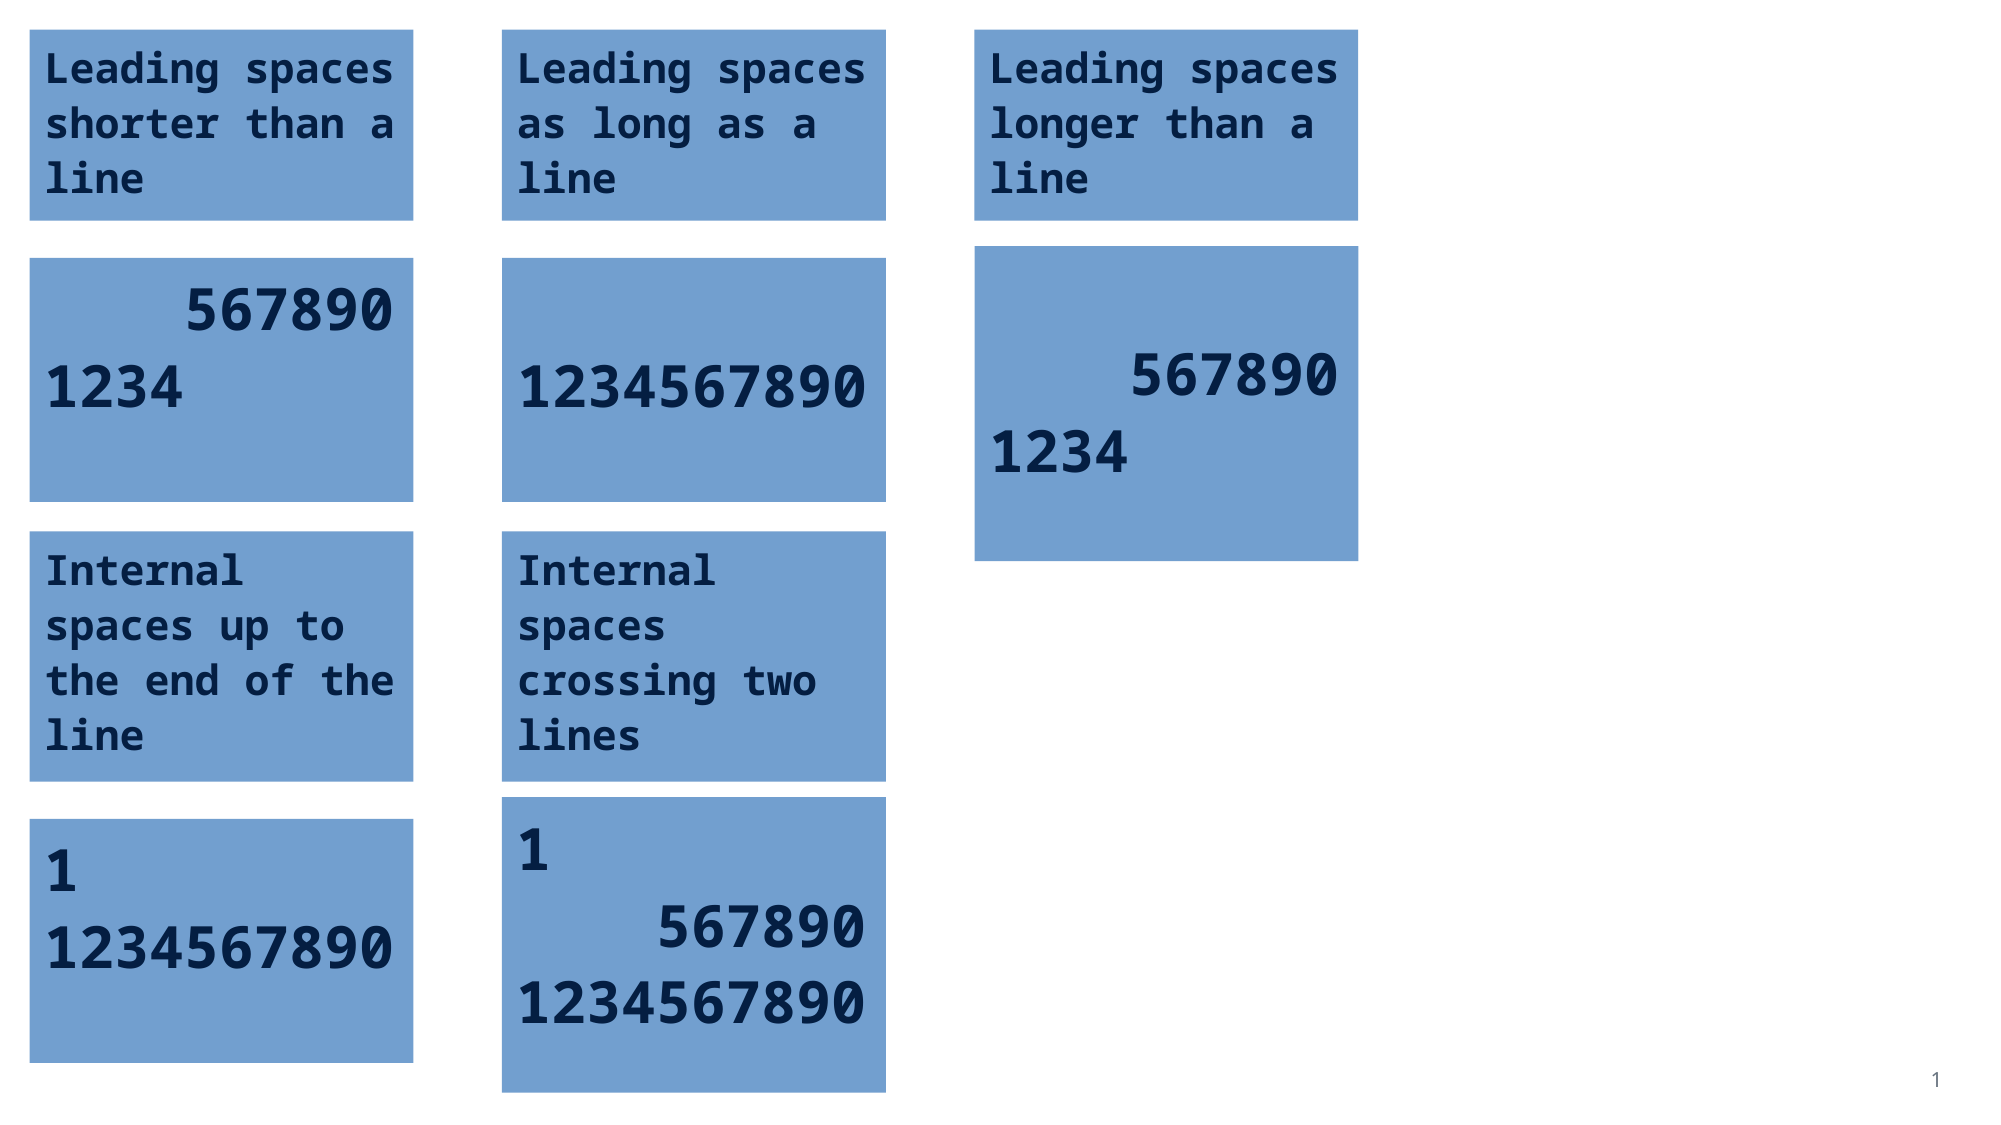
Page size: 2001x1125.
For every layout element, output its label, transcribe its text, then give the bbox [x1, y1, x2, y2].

title Leading spaces longer than a line [974, 29, 1359, 221]
title 1 567890 1234567890 [501, 797, 886, 1093]
title Leading spaces shorter than a line [29, 29, 414, 221]
title 567890 1234 [29, 257, 414, 502]
title 1234567890 [502, 257, 886, 502]
title 1 1234567890 [29, 818, 414, 1063]
title Internal spaces up to the end of the line [29, 531, 414, 782]
title Leading spaces as long as a line [501, 29, 886, 221]
title 567890 1234 [974, 246, 1359, 562]
title Internal spaces crossing two lines [501, 531, 886, 782]
slide_number <number> [1507, 1042, 1958, 1103]
